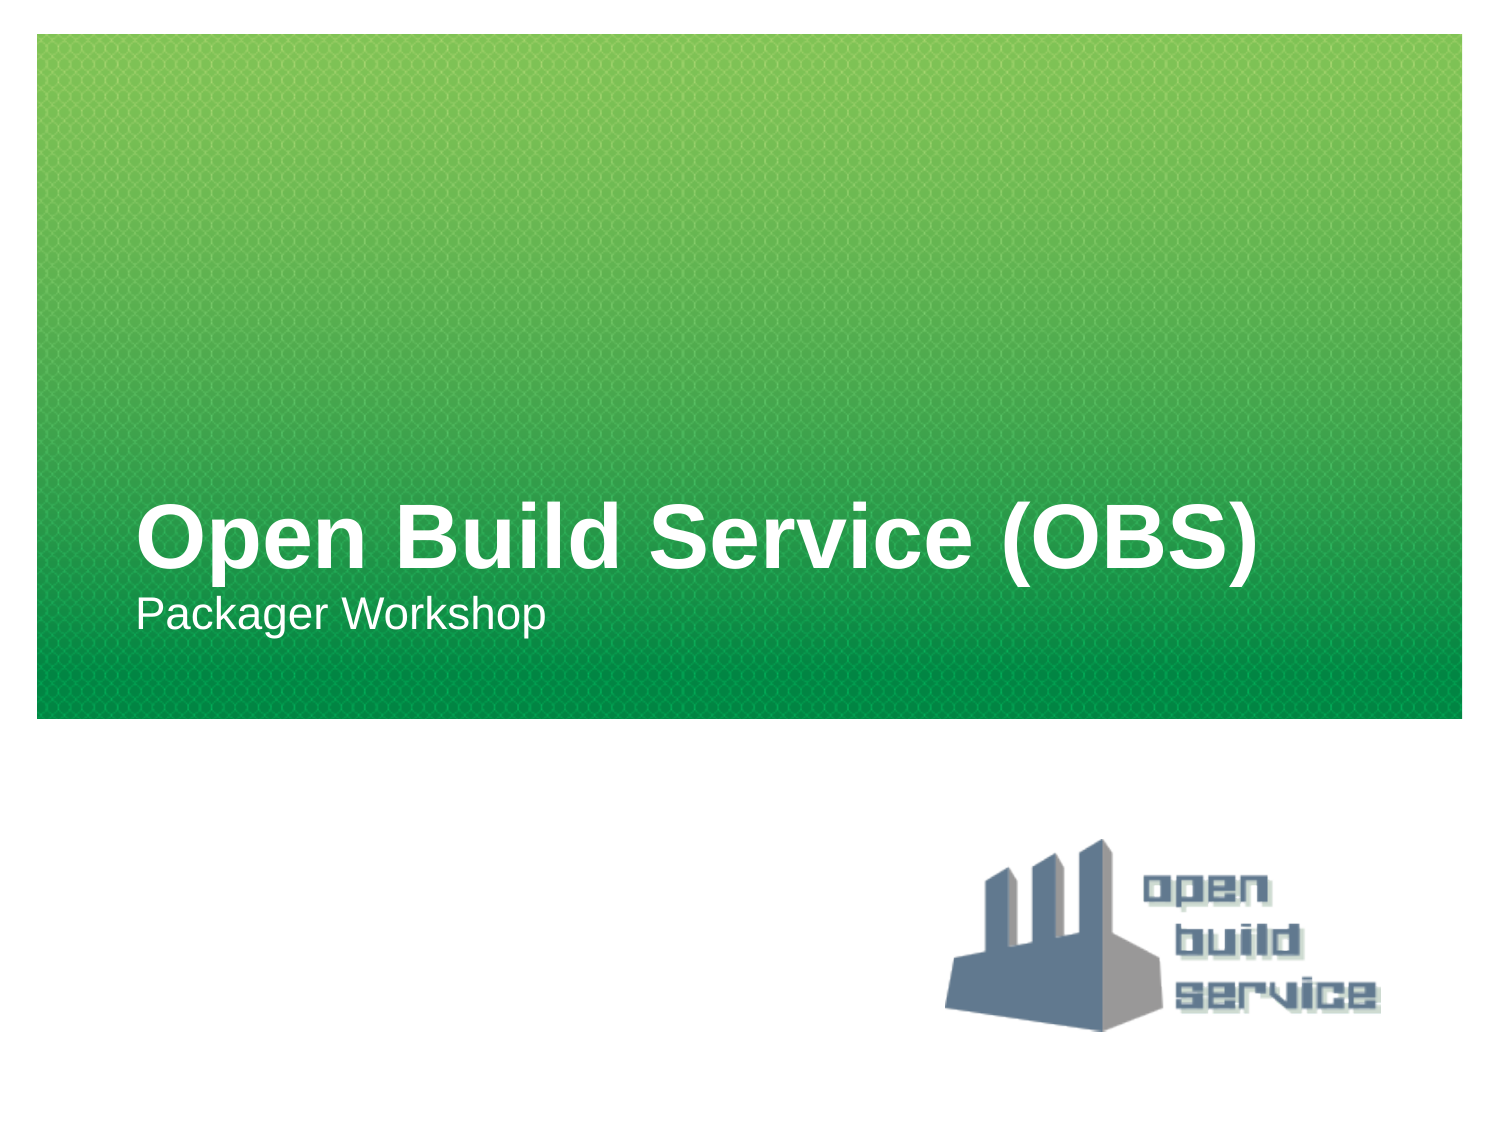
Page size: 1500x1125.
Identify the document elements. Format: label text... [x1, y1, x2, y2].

title Open Build Service (OBS) Packager Workshop [135, 388, 1409, 640]
picture [37, 34, 1463, 719]
picture [945, 839, 1381, 1032]
